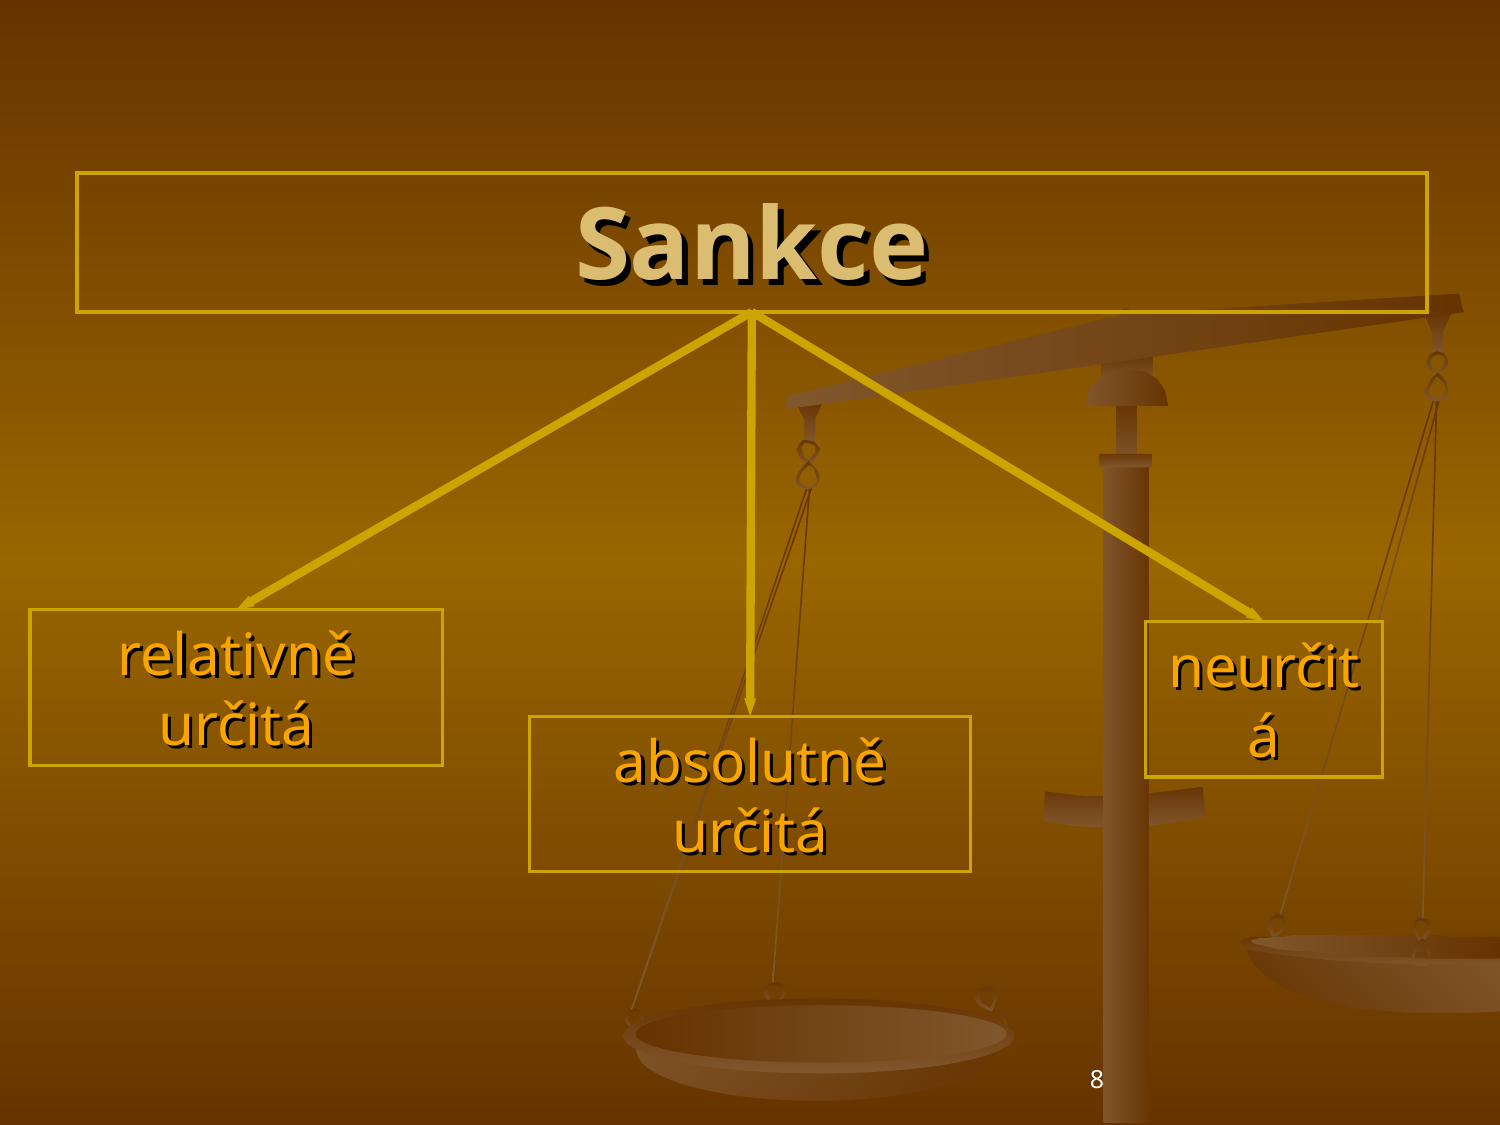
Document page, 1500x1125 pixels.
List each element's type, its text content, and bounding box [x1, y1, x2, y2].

text_box absolutně určitá [529, 716, 971, 872]
text_box neurčitá [1145, 621, 1383, 777]
text_box [1074, 1029, 1425, 1105]
text_box relativně určitá [30, 609, 443, 766]
title Sankce [76, 172, 1427, 312]
